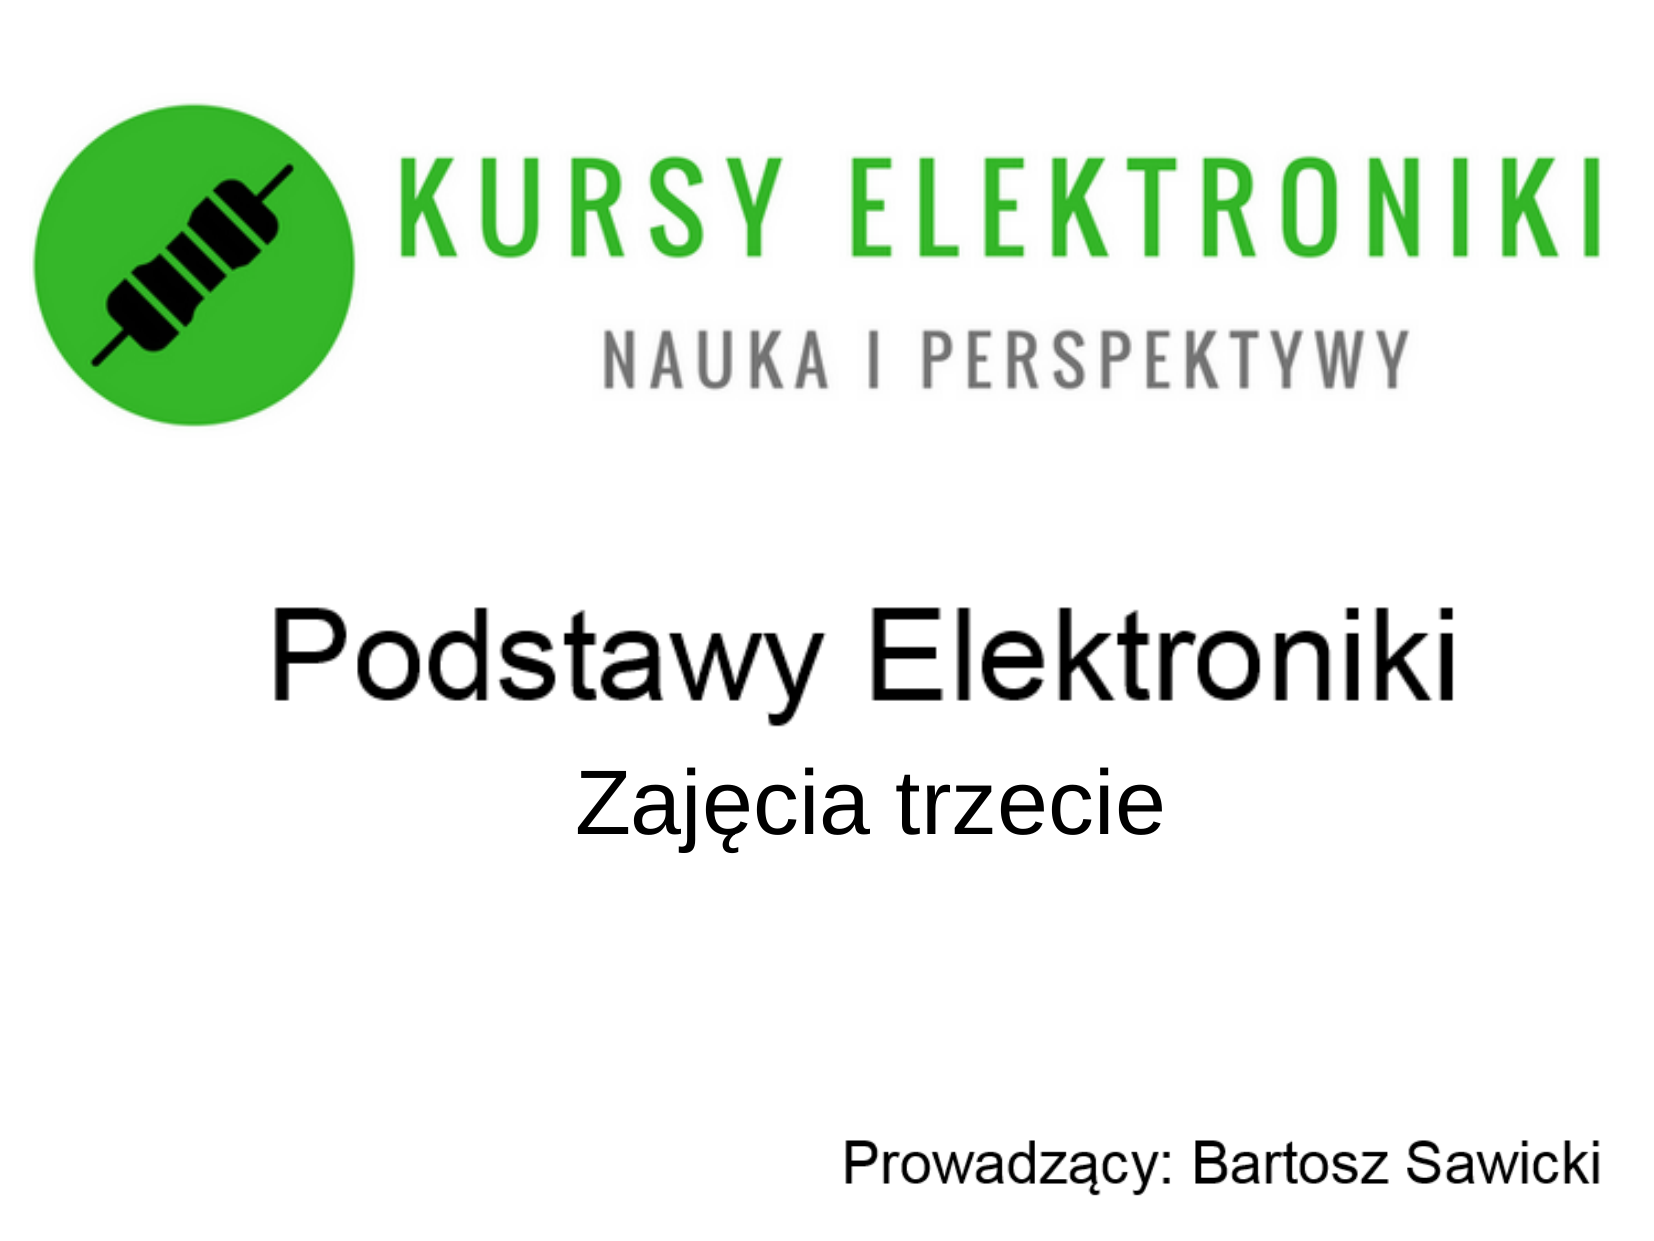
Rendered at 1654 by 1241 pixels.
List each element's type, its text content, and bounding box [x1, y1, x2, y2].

text_box Zajęcia trzecie [561, 649, 1181, 957]
picture [29, 22, 1624, 451]
picture [216, 560, 1506, 798]
picture [826, 1112, 1625, 1211]
